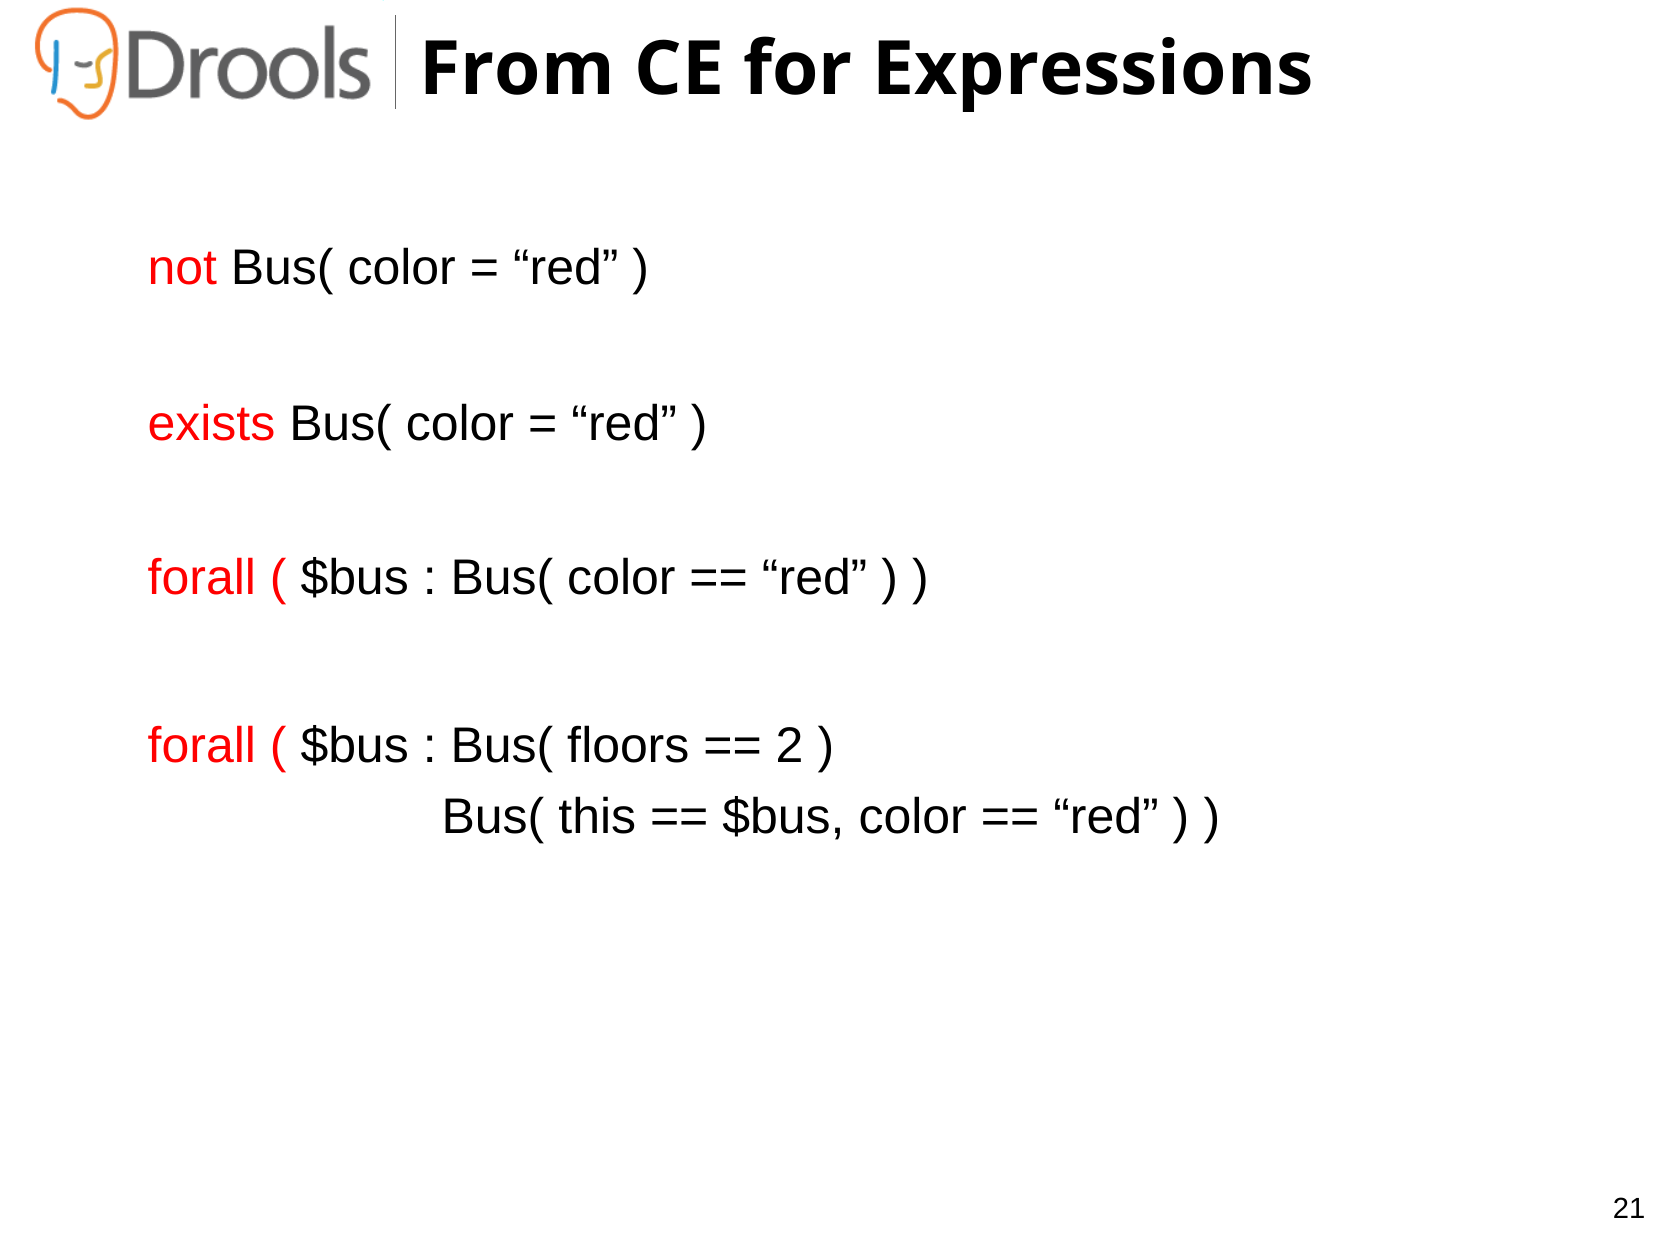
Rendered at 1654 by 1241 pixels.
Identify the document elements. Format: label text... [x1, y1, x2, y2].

text_box exists Bus( color = “red” ) [147, 395, 827, 452]
title From CE for Expressions [419, 12, 1630, 119]
text_box not Bus( color = “red” ) [147, 239, 827, 296]
text_box forall ( $bus : Bus( floors == 2 ) Bus( this == $bus, color == “red” ) ) [147, 717, 1359, 845]
text_box forall ( $bus : Bus( color == “red” ) ) [147, 549, 1359, 606]
picture [29, 0, 384, 126]
